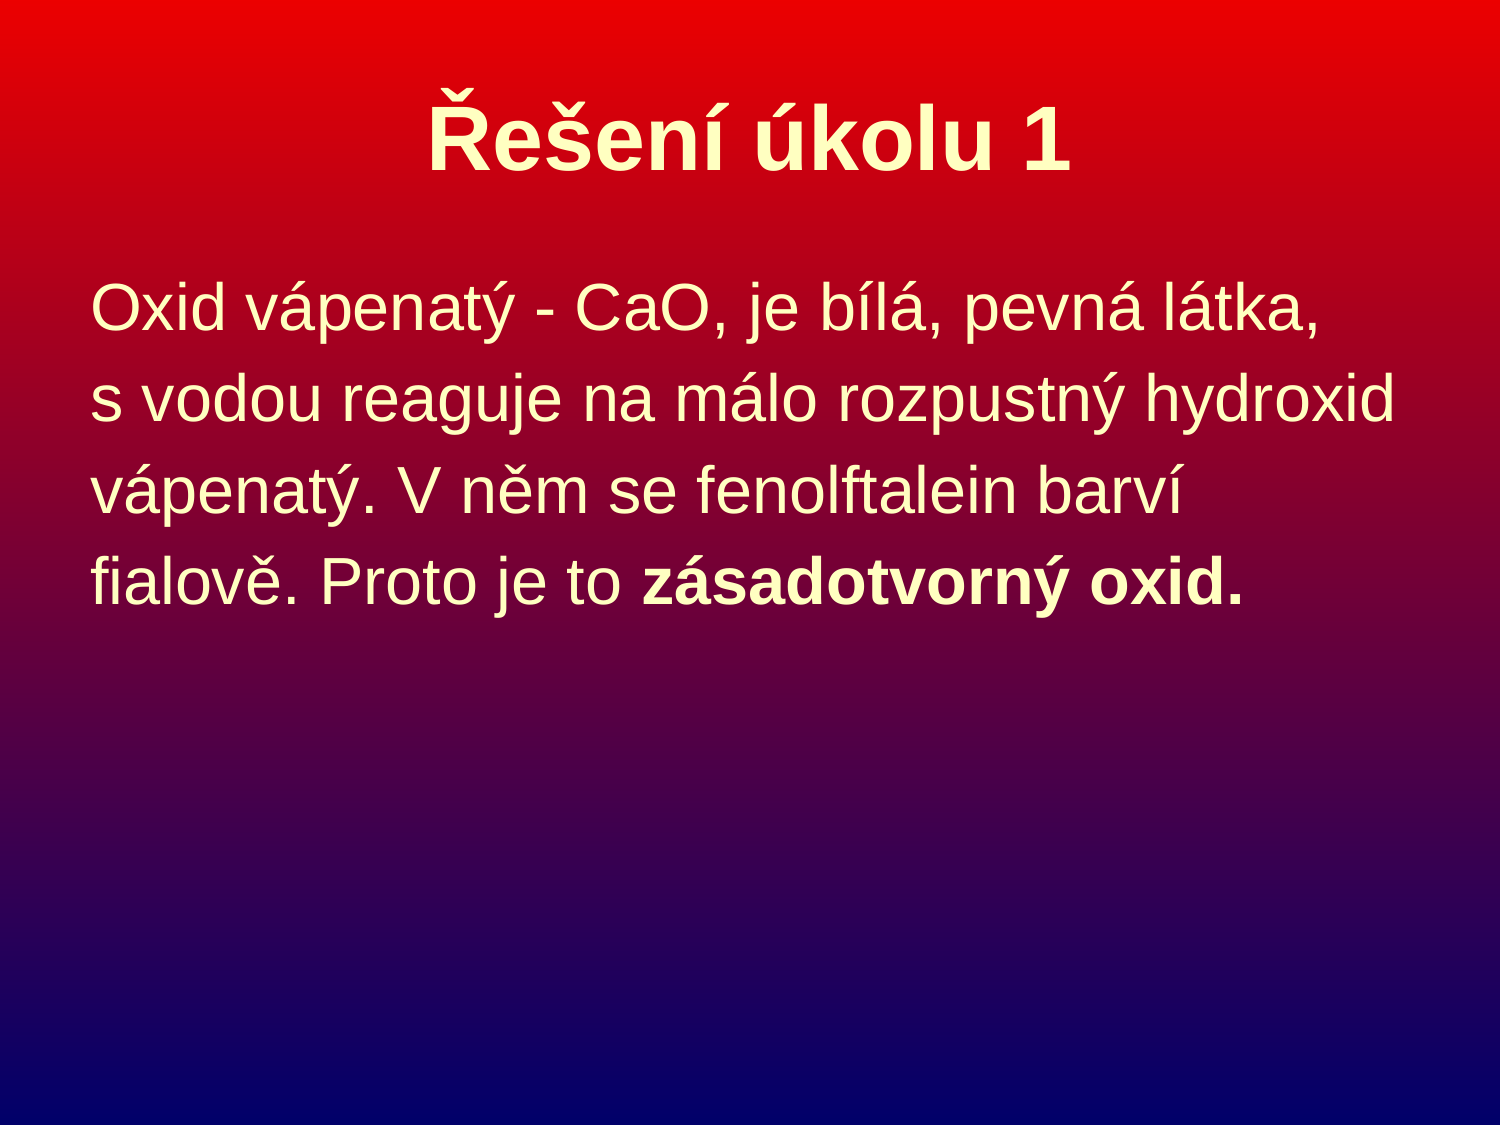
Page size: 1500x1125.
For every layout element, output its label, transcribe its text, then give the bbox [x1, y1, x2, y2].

list Oxid vápenatý - CaO, je bílá, pevná látka, s vodou reaguje na málo rozpustný hydroxid vápenatý. V něm se fenolftalein barví fialově. Proto je to zásadotvorný oxid. [75, 262, 1426, 1006]
title Řešení úkolu 1 [75, 45, 1426, 233]
